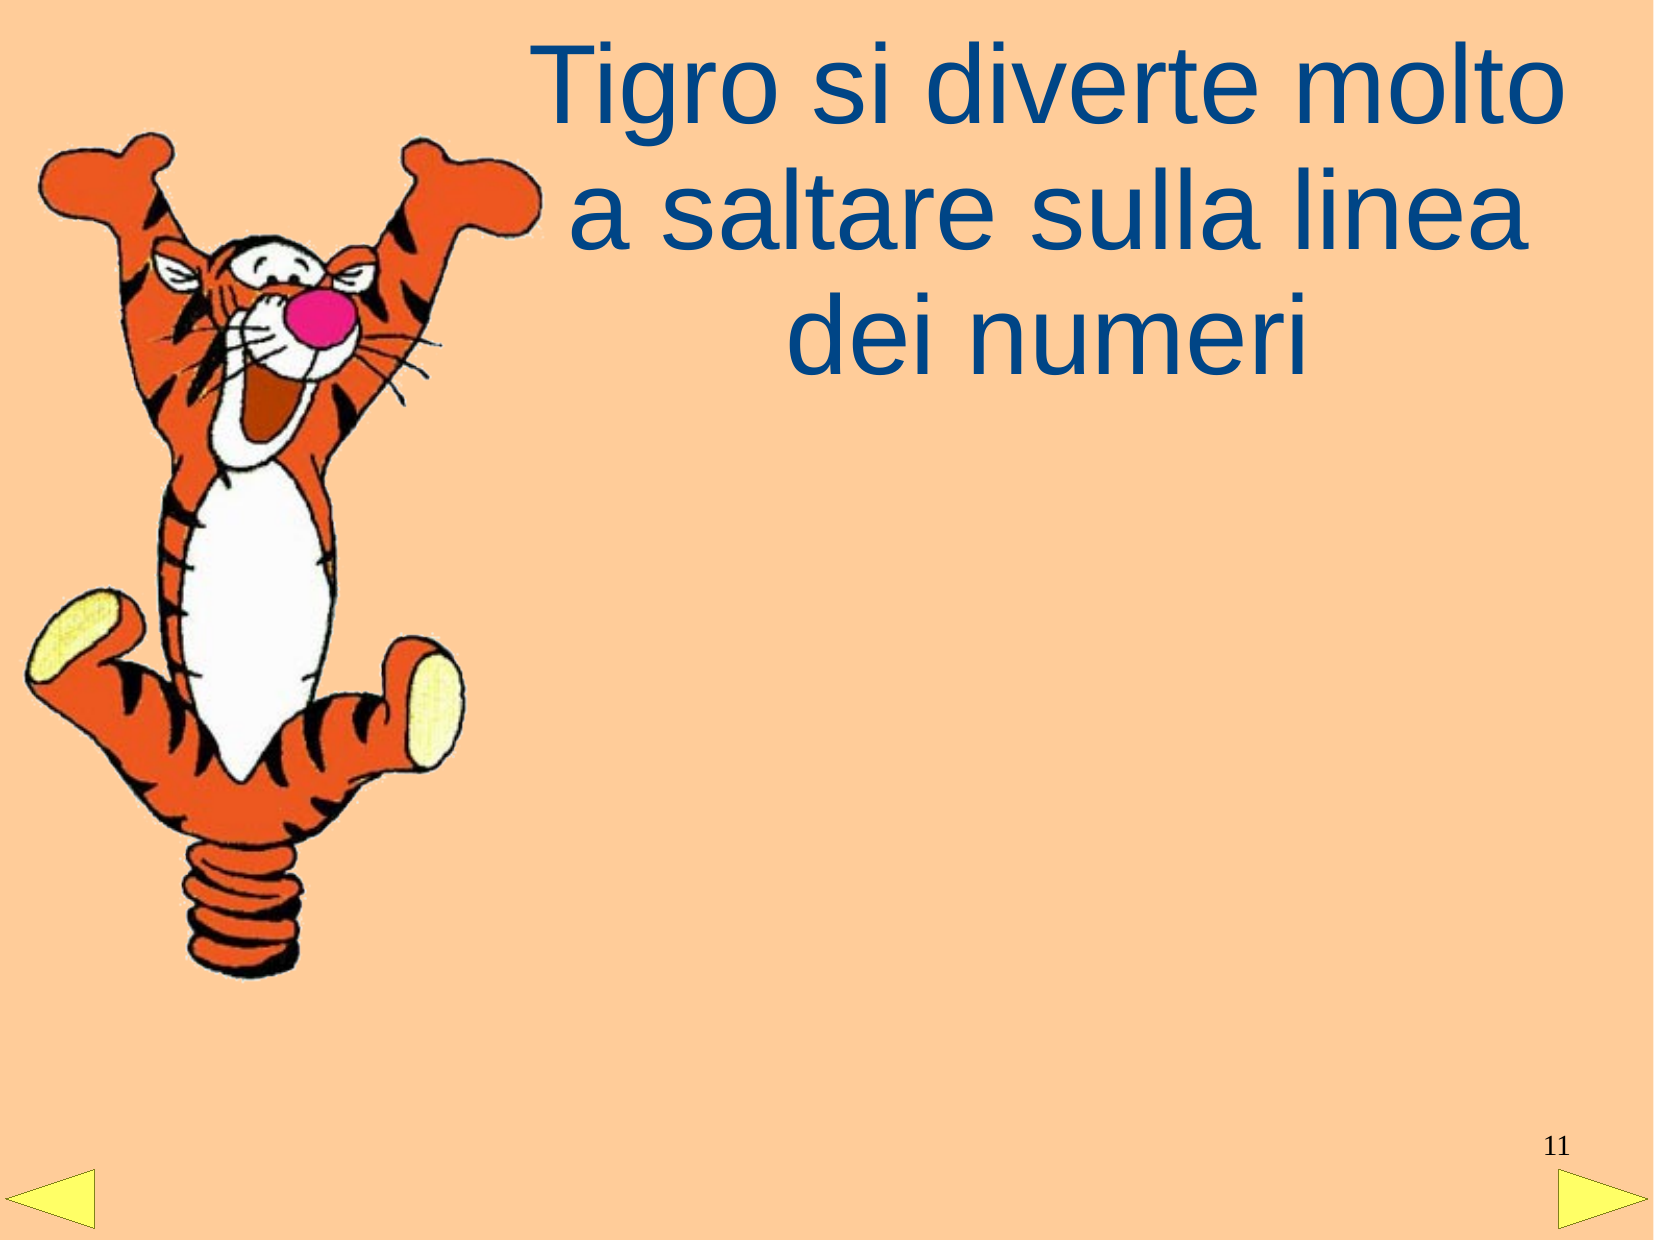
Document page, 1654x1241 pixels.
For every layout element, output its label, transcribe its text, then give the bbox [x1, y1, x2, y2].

text_box Tigro si diverte molto a saltare sulla linea dei numeri [472, 14, 1625, 407]
text_box [5, 1169, 95, 1229]
text_box [1558, 1169, 1648, 1229]
picture [11, 124, 555, 996]
